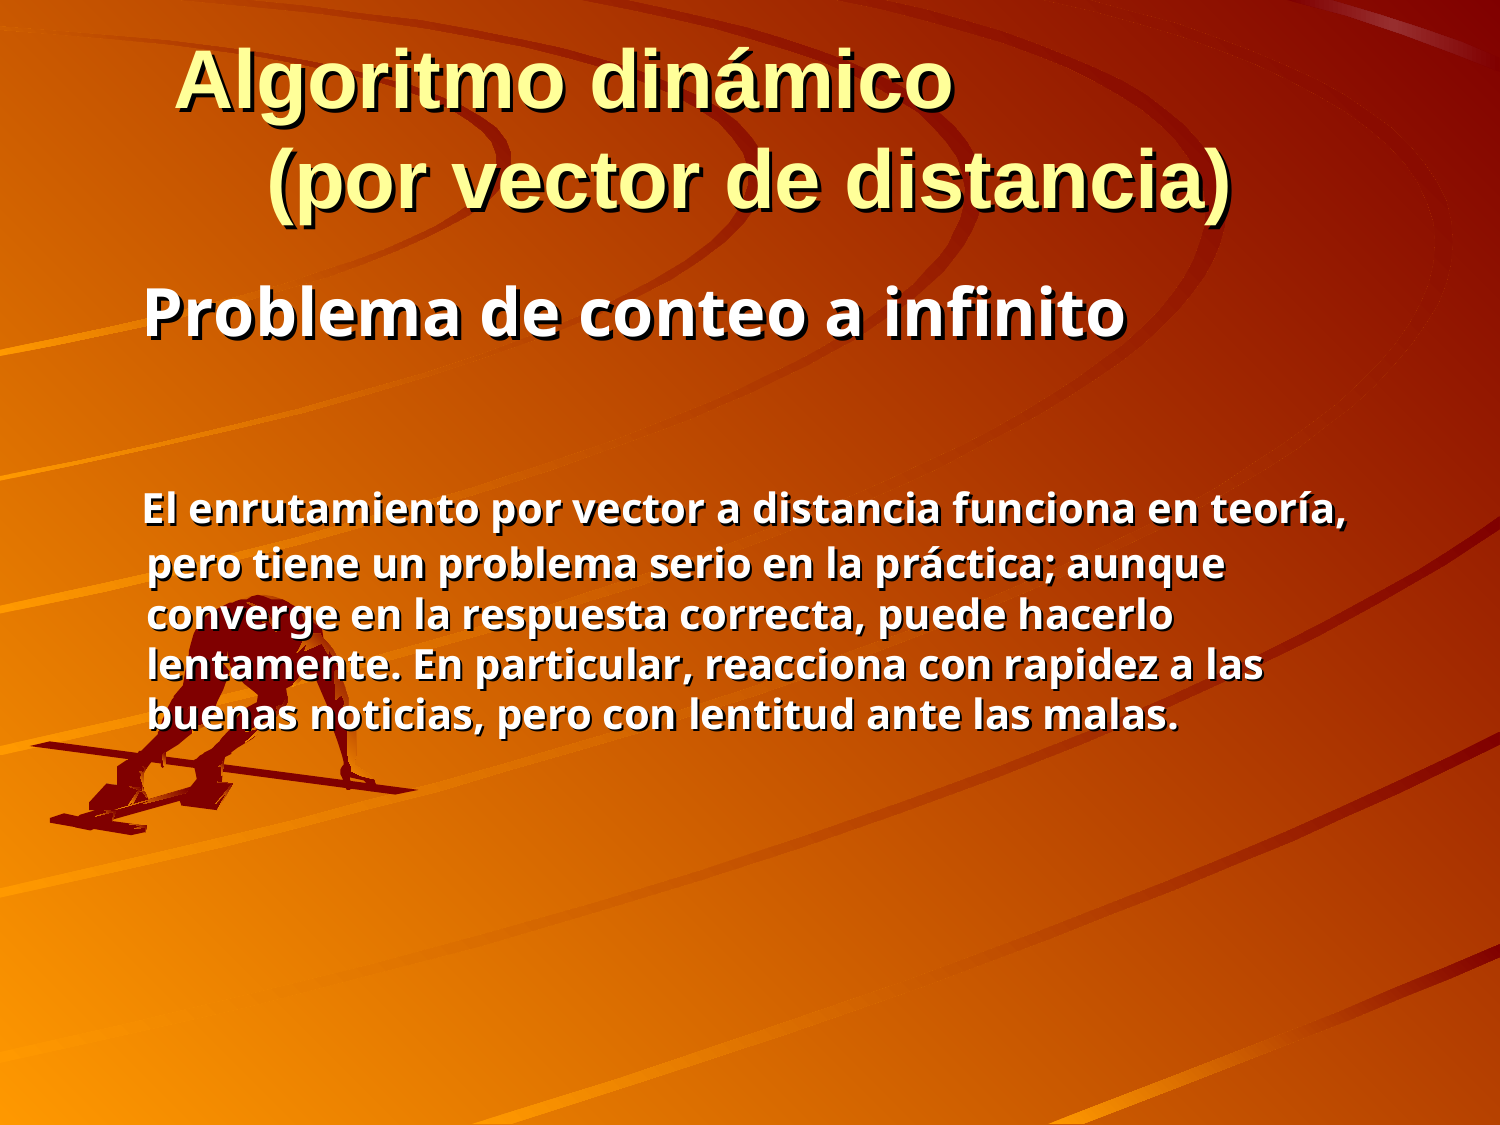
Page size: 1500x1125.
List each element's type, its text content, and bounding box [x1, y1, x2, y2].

title Algoritmo dinámico (por vector de distancia) [75, 17, 1426, 233]
list Problema de conteo a infinito El enrutamiento por vector a distancia funciona en teoría, pero tiene un problema serio en la práctica; aunque converge en la respuesta correcta, puede hacerlo lentamente. En particular, reacciona con rapidez a las buenas noticias, pero con lentitud ante las malas. [75, 262, 1426, 1047]
